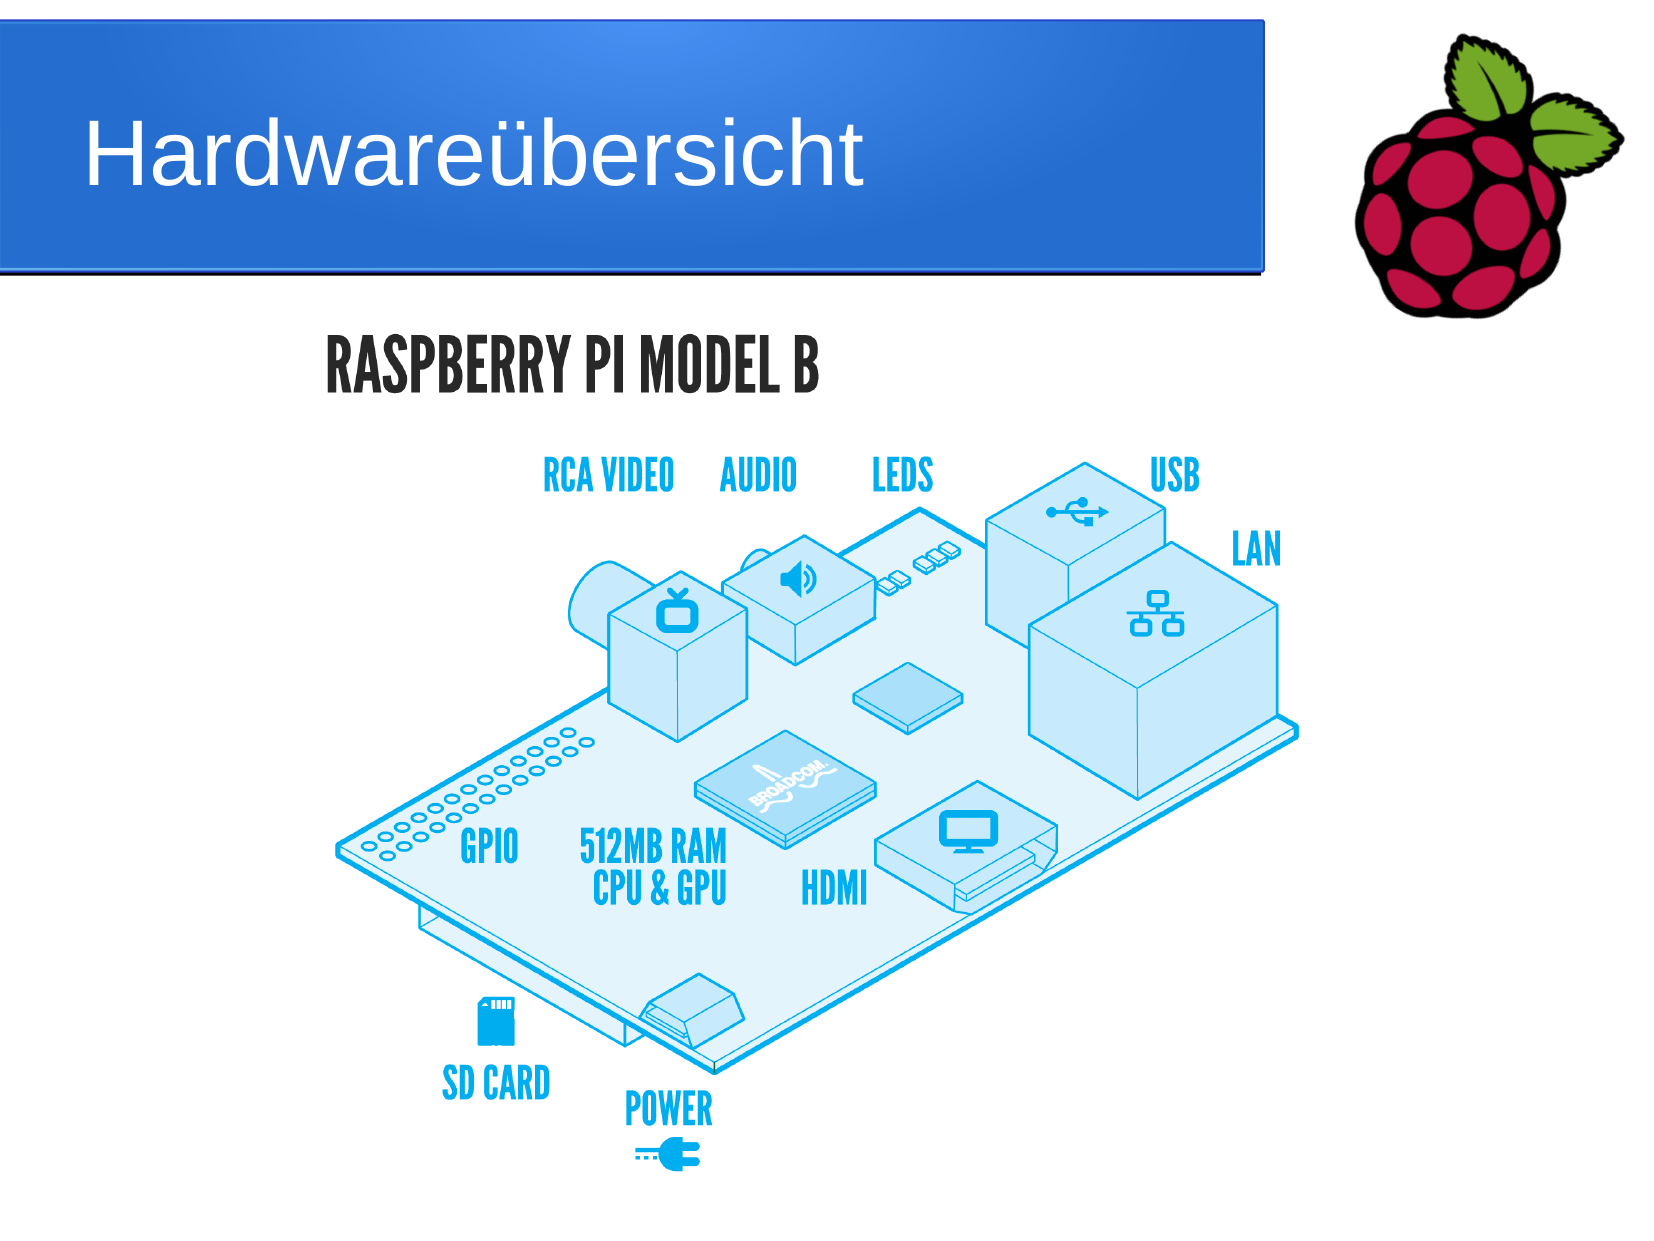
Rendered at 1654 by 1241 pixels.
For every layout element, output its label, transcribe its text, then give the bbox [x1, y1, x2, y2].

title Hardwareübersicht [82, 49, 1250, 257]
picture [285, 292, 1349, 1231]
picture [1305, 15, 1642, 370]
